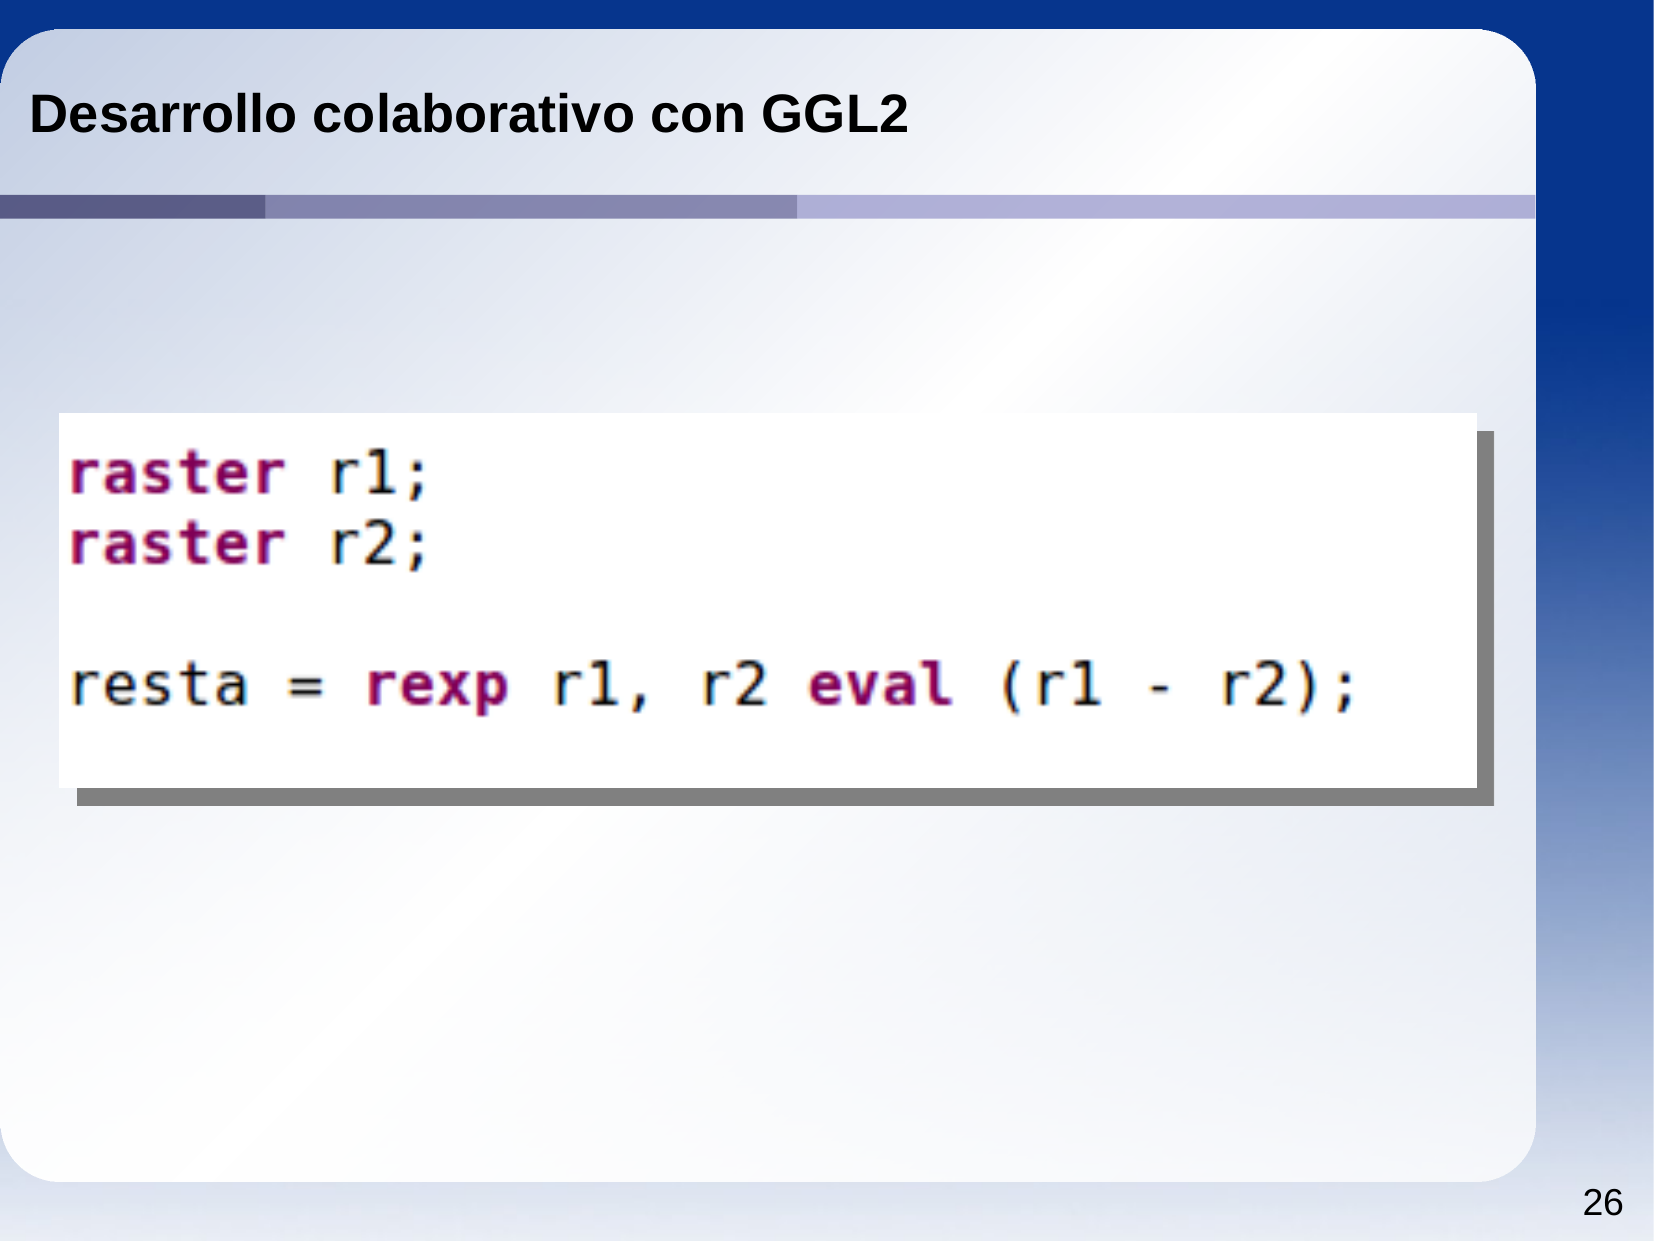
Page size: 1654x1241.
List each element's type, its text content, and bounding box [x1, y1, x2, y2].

title Desarrollo colaborativo con GGL2 [29, 49, 1506, 178]
picture [0, 0, 1654, 1241]
picture [59, 413, 1477, 788]
